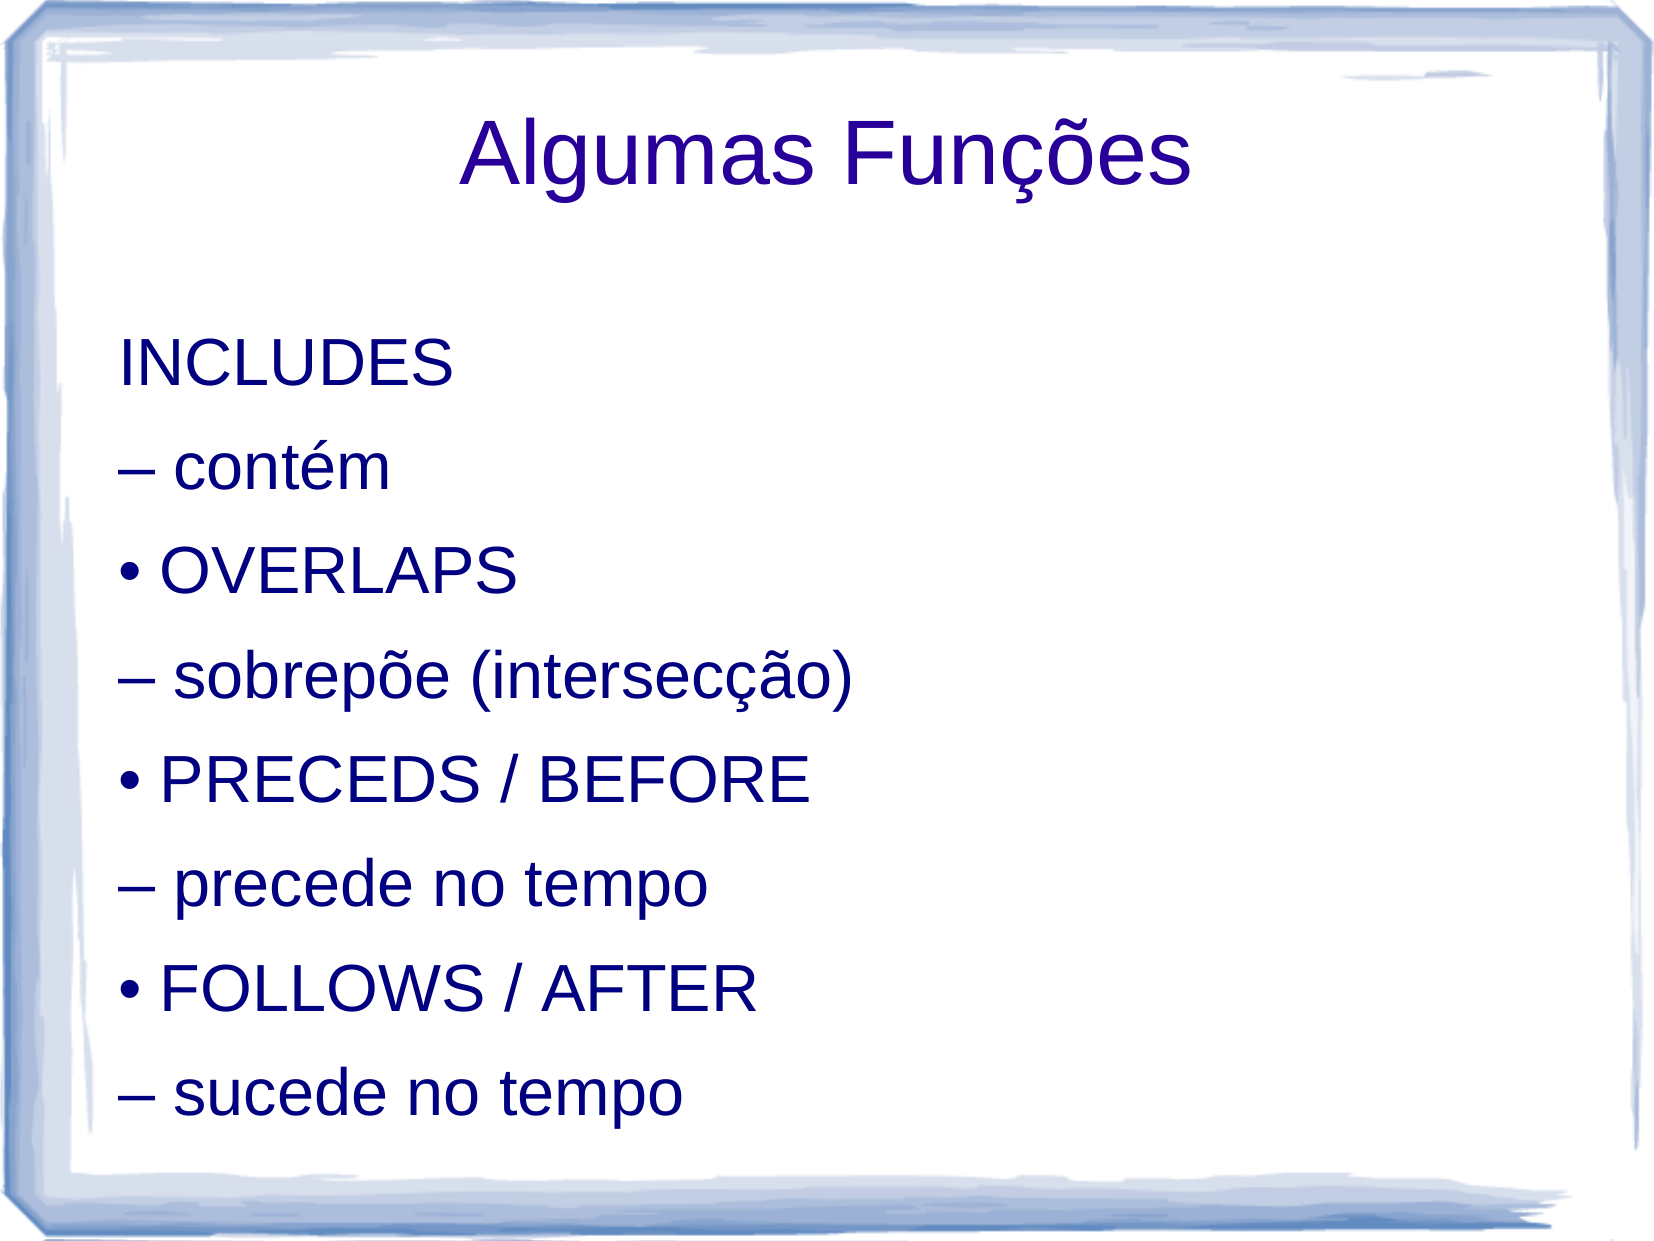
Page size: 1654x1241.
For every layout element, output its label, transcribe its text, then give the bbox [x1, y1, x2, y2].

list INCLUDES – contém • OVERLAPS – sobrepõe (intersecção) • PRECEDS / BEFORE – precede no tempo • FOLLOWS / AFTER – sucede no tempo [118, 324, 1571, 1130]
picture [0, 0, 1654, 1241]
title Algumas Funções [82, 49, 1571, 257]
